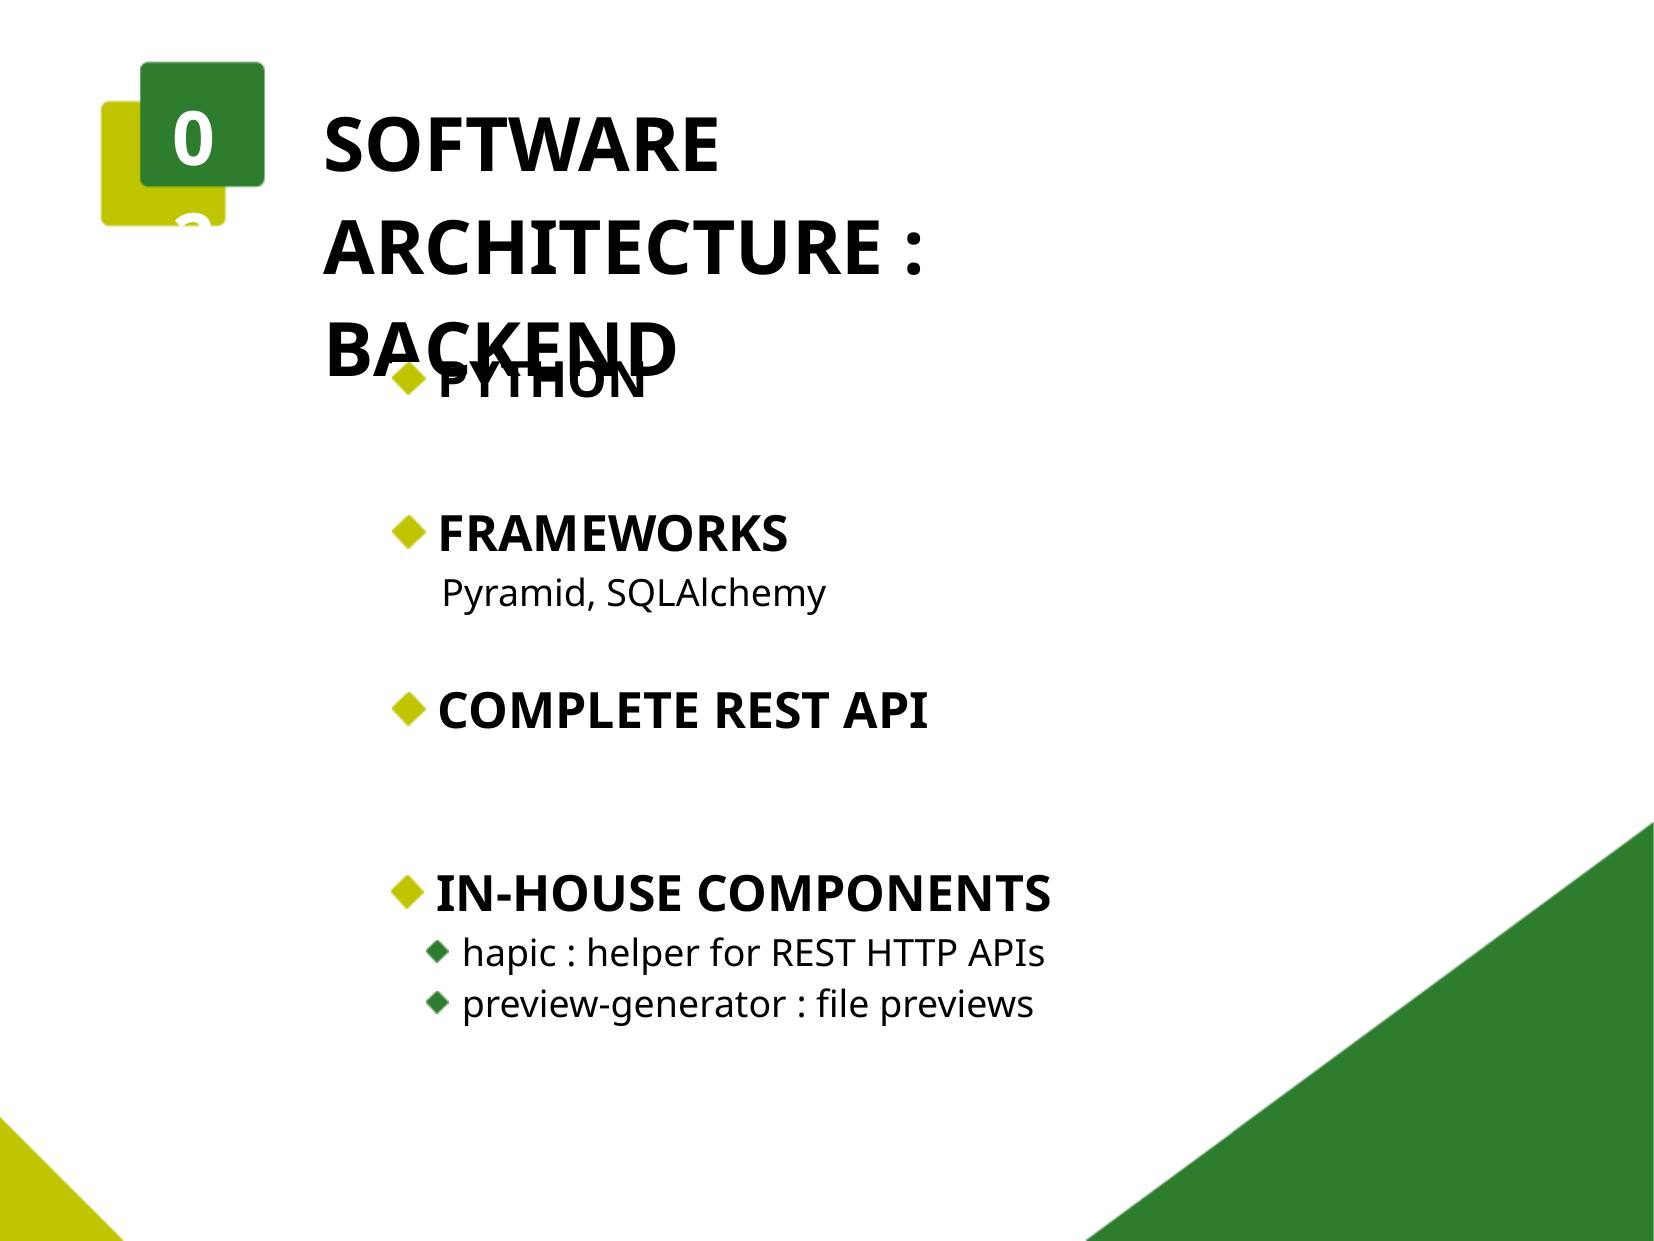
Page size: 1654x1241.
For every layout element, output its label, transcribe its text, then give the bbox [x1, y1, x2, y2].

picture [0, 0, 1654, 1241]
text_box PYTHON [377, 336, 1040, 490]
text_box SOFTWARE ARCHITECTURE : BACKEND [308, 84, 1123, 268]
text_box COMPLETE REST API [377, 667, 1455, 851]
text_box IN-HOUSE COMPONENTS hapic : helper for REST HTTP APIs preview-generator : file previews [376, 850, 1453, 1062]
text_box FRAMEWORKS Pyramid, SQLAlchemy [377, 490, 1124, 667]
text_box 02 [157, 78, 260, 178]
